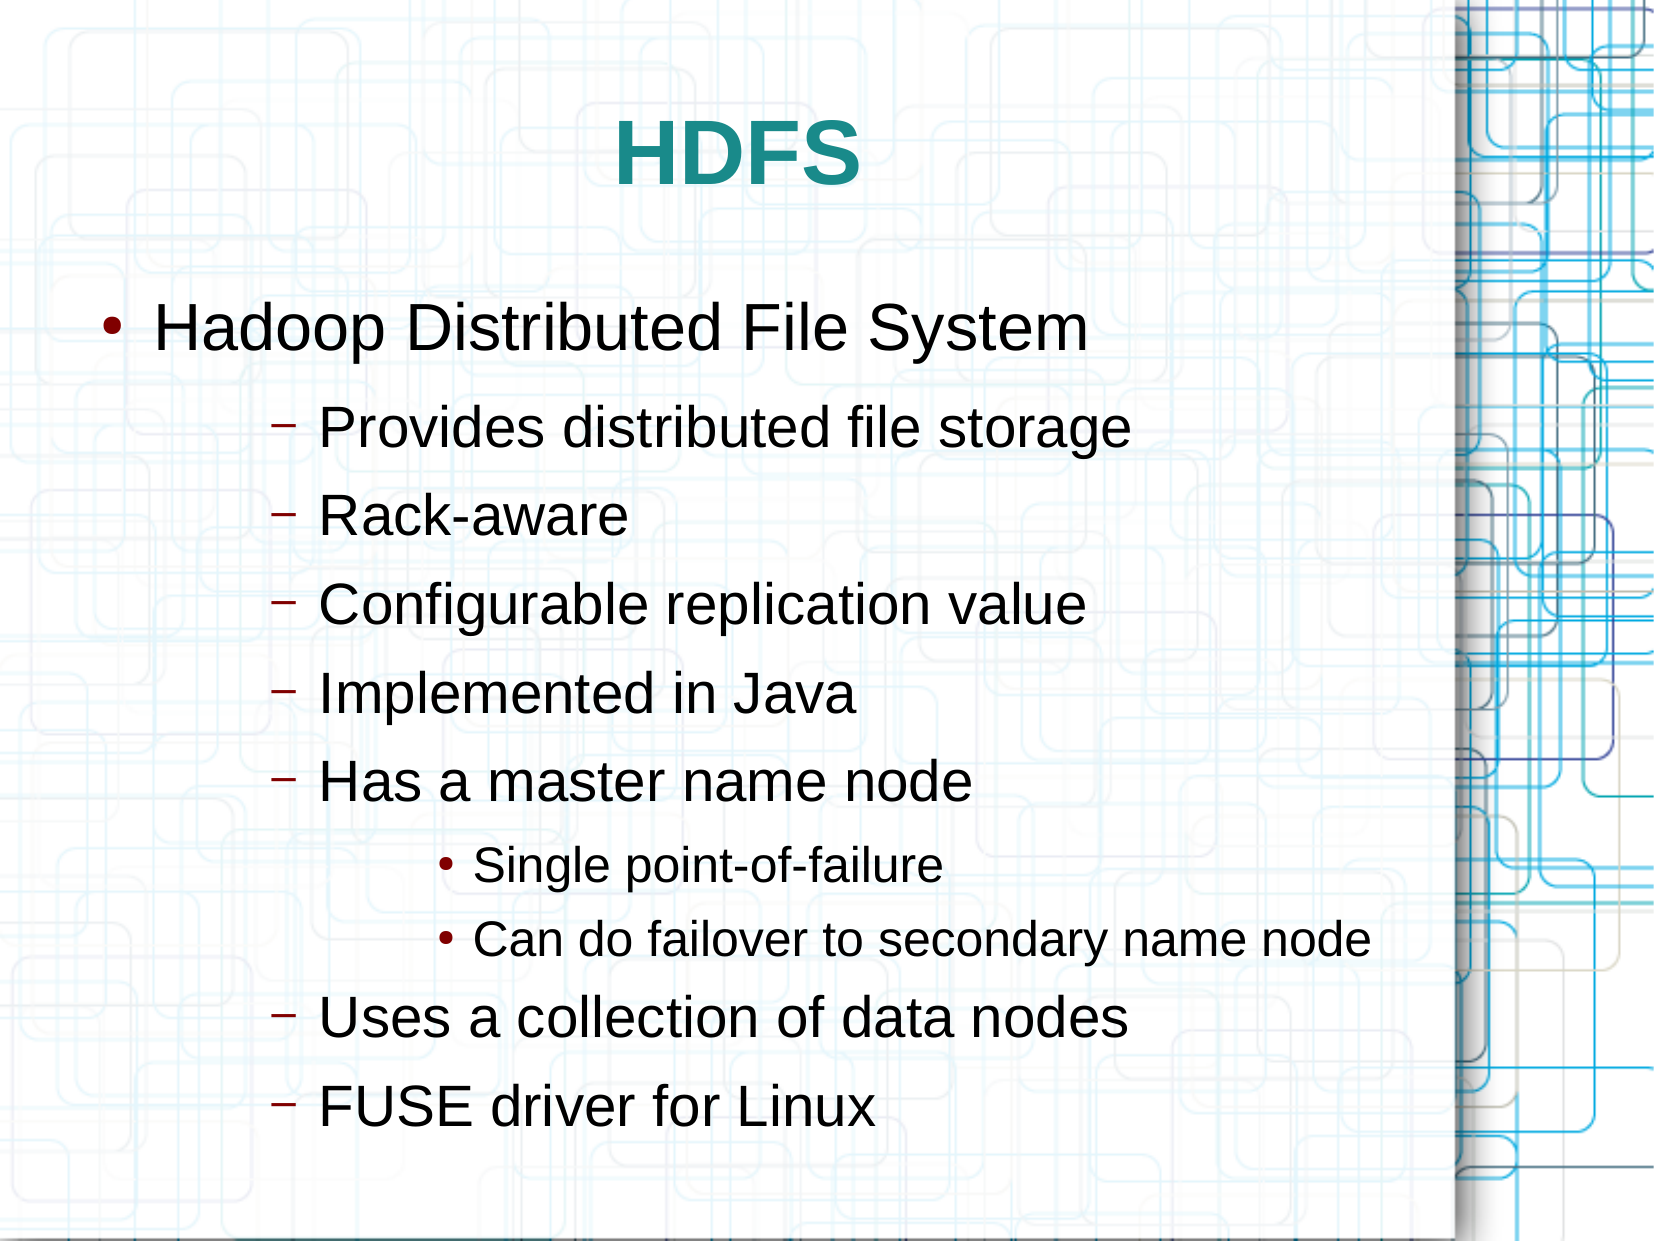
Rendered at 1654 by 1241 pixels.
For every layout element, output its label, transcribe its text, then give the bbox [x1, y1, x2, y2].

title HDFS [59, 56, 1418, 250]
list Hadoop Distributed File System Provides distributed file storage Rack-aware Configurable replication value Implemented in Java Has a master name node Single point-of-failure Can do failover to secondary name node Uses a collection of data nodes FUSE driver for Linux [82, 290, 1418, 1139]
picture [0, 0, 1654, 1241]
